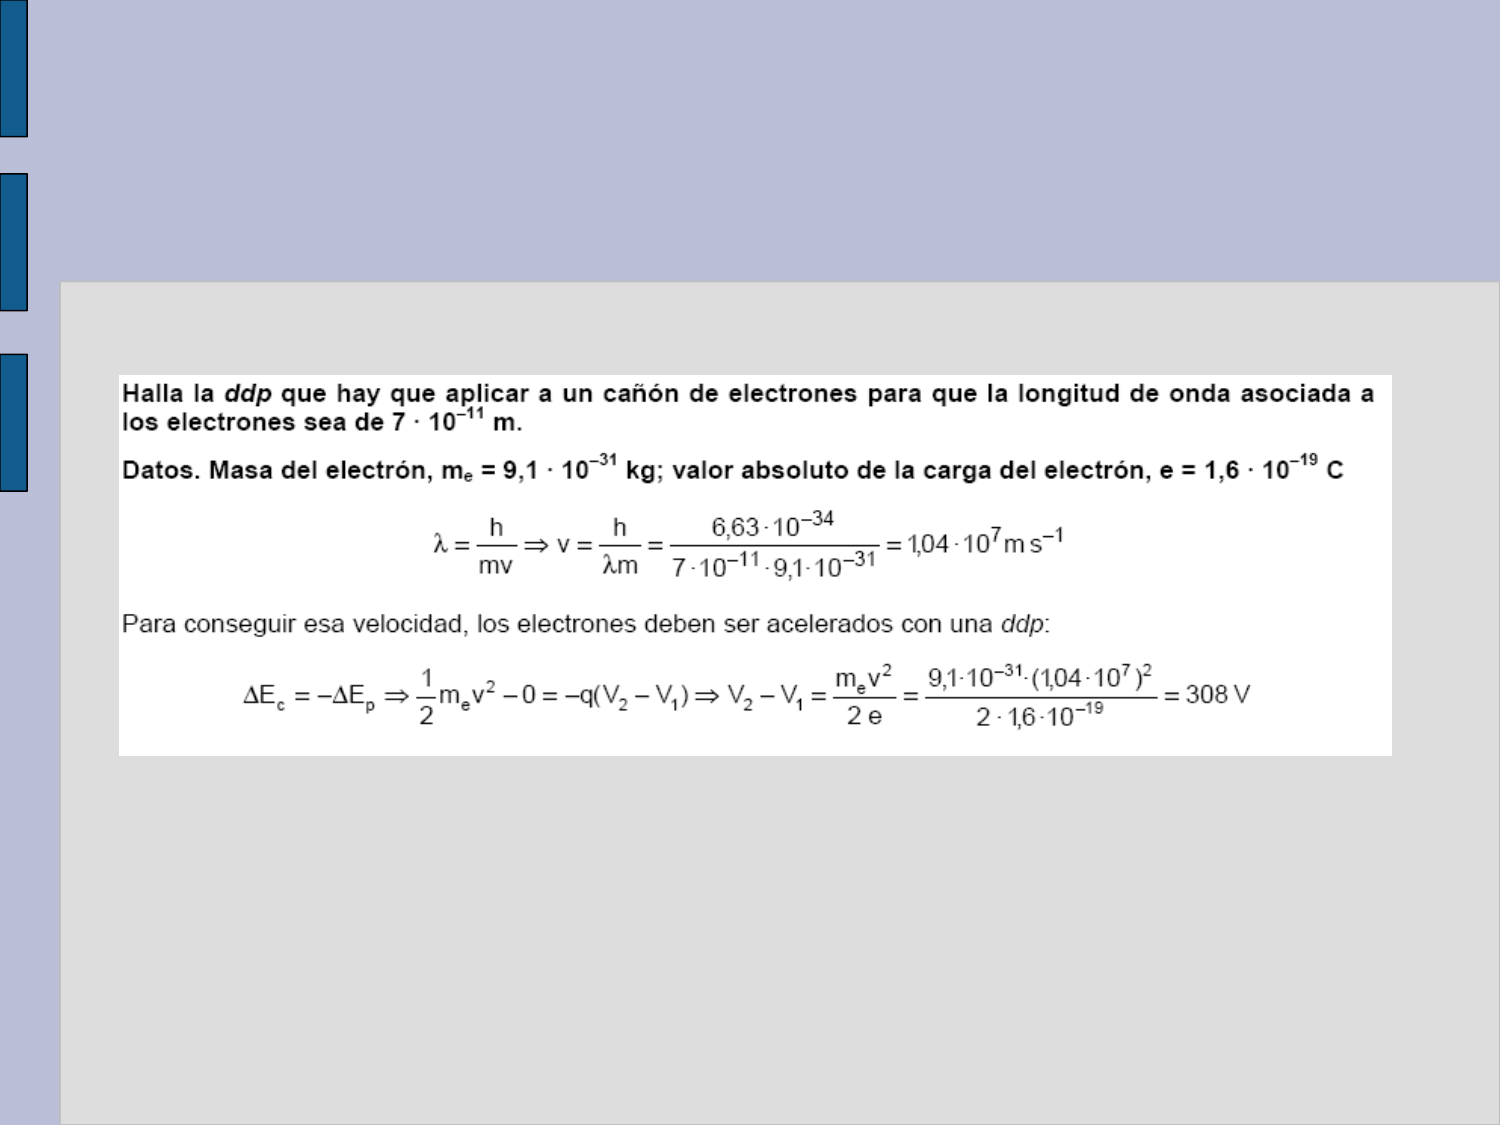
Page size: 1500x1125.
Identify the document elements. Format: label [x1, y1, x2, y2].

picture [119, 375, 1392, 756]
